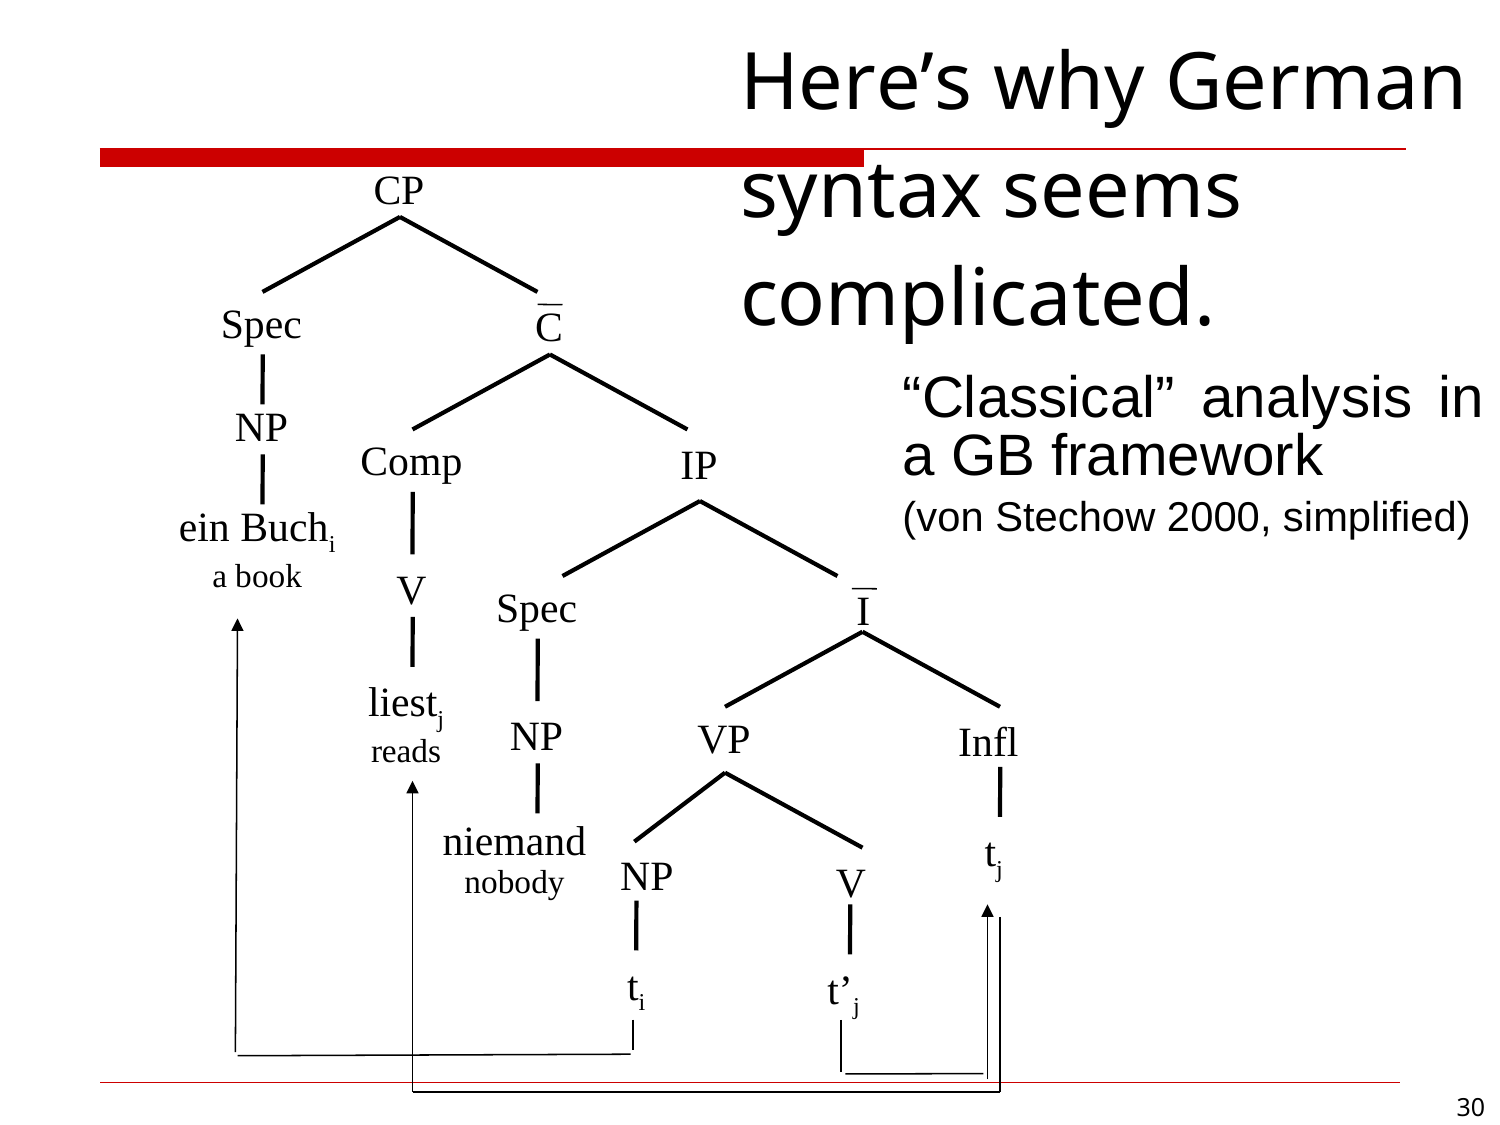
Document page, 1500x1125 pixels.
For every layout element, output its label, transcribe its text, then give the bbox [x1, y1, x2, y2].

text_box t’j [749, 966, 938, 1033]
text_box ein Buchi a book [162, 504, 353, 630]
text_box NP [585, 852, 709, 919]
title Here’s why German syntax seems complicated. [724, 36, 1500, 338]
text_box V [789, 860, 913, 927]
text_box Infl [926, 719, 1051, 786]
text_box V [349, 566, 474, 633]
text_box NP [474, 713, 599, 780]
text_box C [487, 304, 611, 371]
text_box VP [718, 776, 735, 782]
text_box “Classical” analysis in a GB framework (von Stechow 2000, simplified) [887, 362, 1500, 548]
text_box I [801, 588, 925, 655]
text_box CP [377, 220, 423, 233]
text_box Spec [199, 301, 324, 367]
text_box I [827, 635, 898, 655]
text_box liestj reads [312, 679, 501, 746]
text_box VP [662, 715, 786, 782]
text_box CP [337, 166, 461, 233]
text_box Spec [474, 585, 599, 652]
text_box C [526, 358, 574, 371]
text_box Comp [349, 438, 474, 505]
text_box niemand nobody [420, 817, 609, 884]
text_box IP [637, 441, 761, 508]
text_box ti [542, 963, 730, 1029]
text_box IP [694, 504, 706, 508]
text_box tj [899, 829, 1088, 896]
text_box NP [199, 404, 324, 471]
